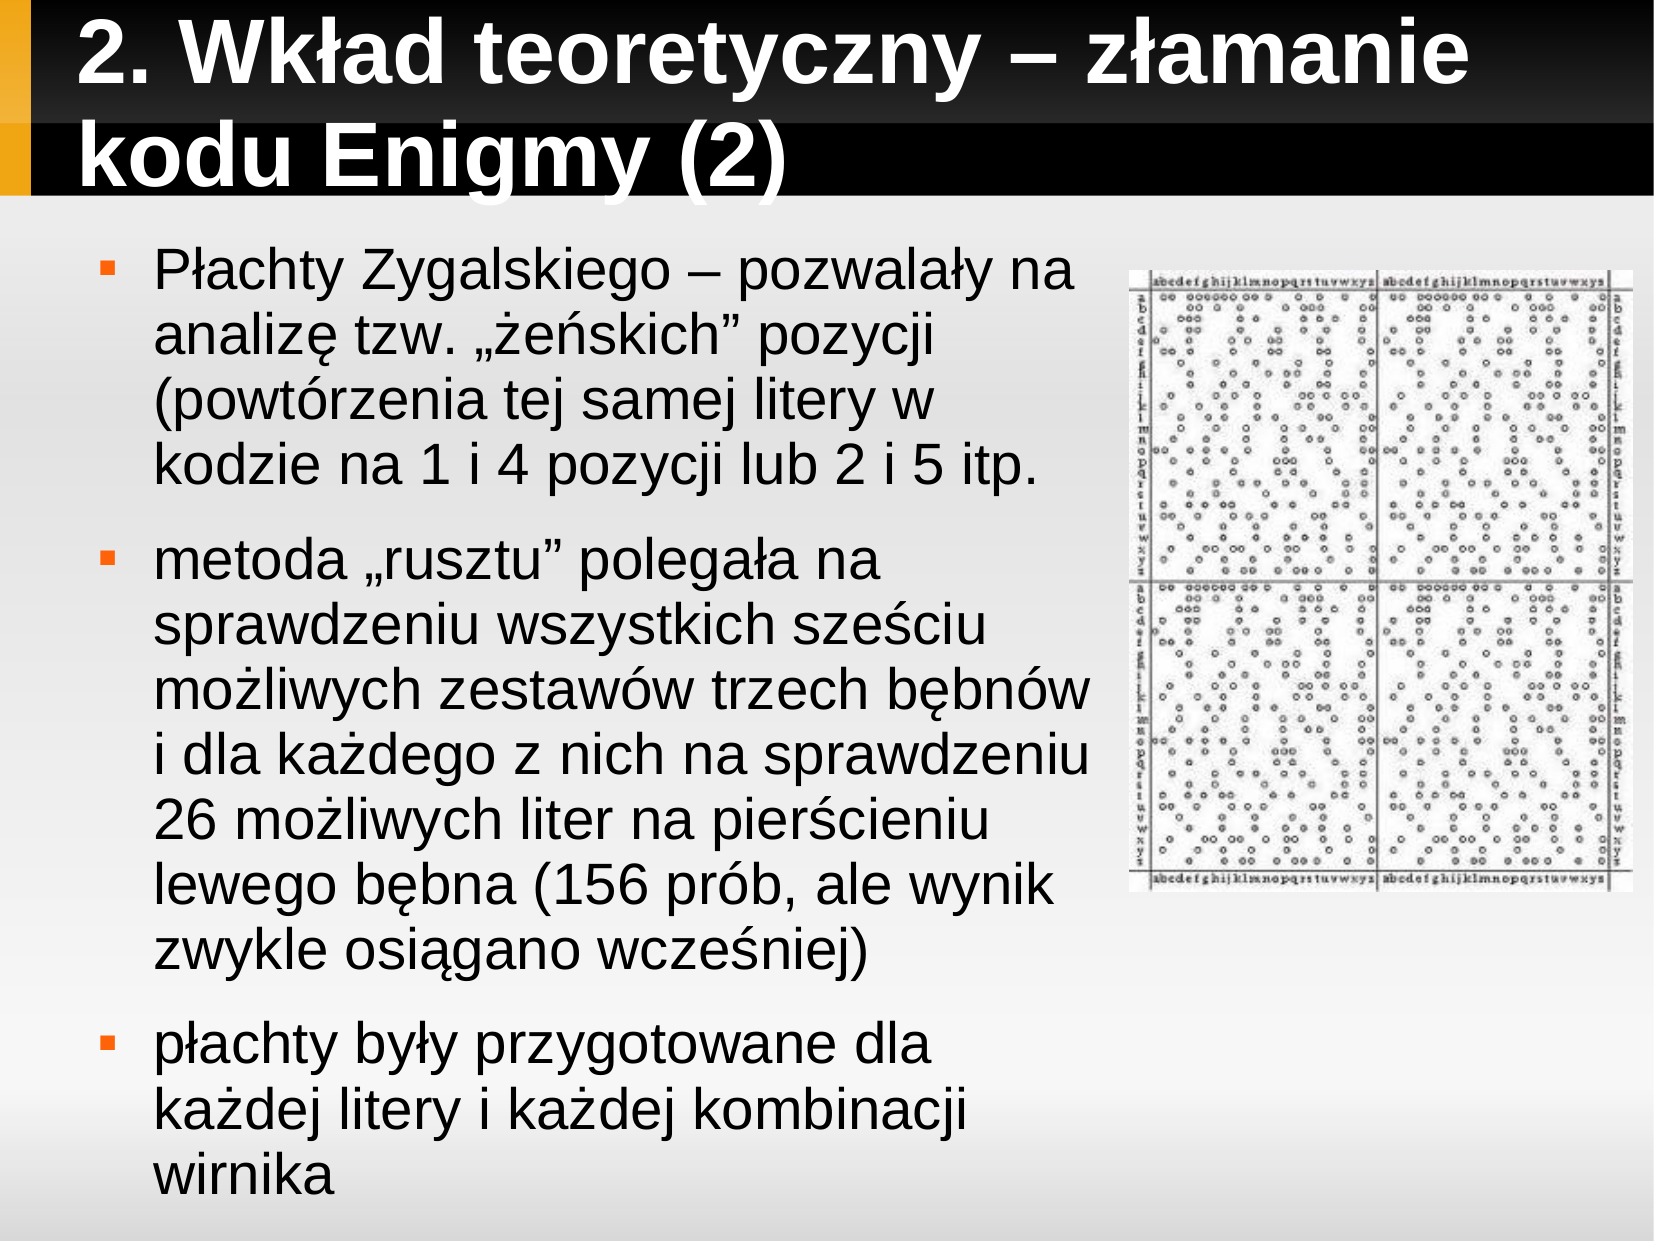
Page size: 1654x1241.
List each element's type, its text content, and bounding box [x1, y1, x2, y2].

title 2. Wkład teoretyczny – złamanie kodu Enigmy (2) [76, 1, 1565, 207]
picture [0, 0, 1654, 1241]
list Płachty Zygalskiego – pozwalały na analizę tzw. „żeńskich” pozycji (powtórzenia tej samej litery w kodzie na 1 i 4 pozycji lub 2 i 5 itp. metoda „rusztu” polegała na sprawdzeniu wszystkich sześciu możliwych zestawów trzech bębnów i dla każdego z nich na sprawdzeniu 26 możliwych liter na pierścieniu lewego bębna (156 prób, ale wynik zwykle osiągano wcześniej) płachty były przygotowane dla każdej litery i każdej kombinacji wirnika [82, 237, 1093, 1241]
